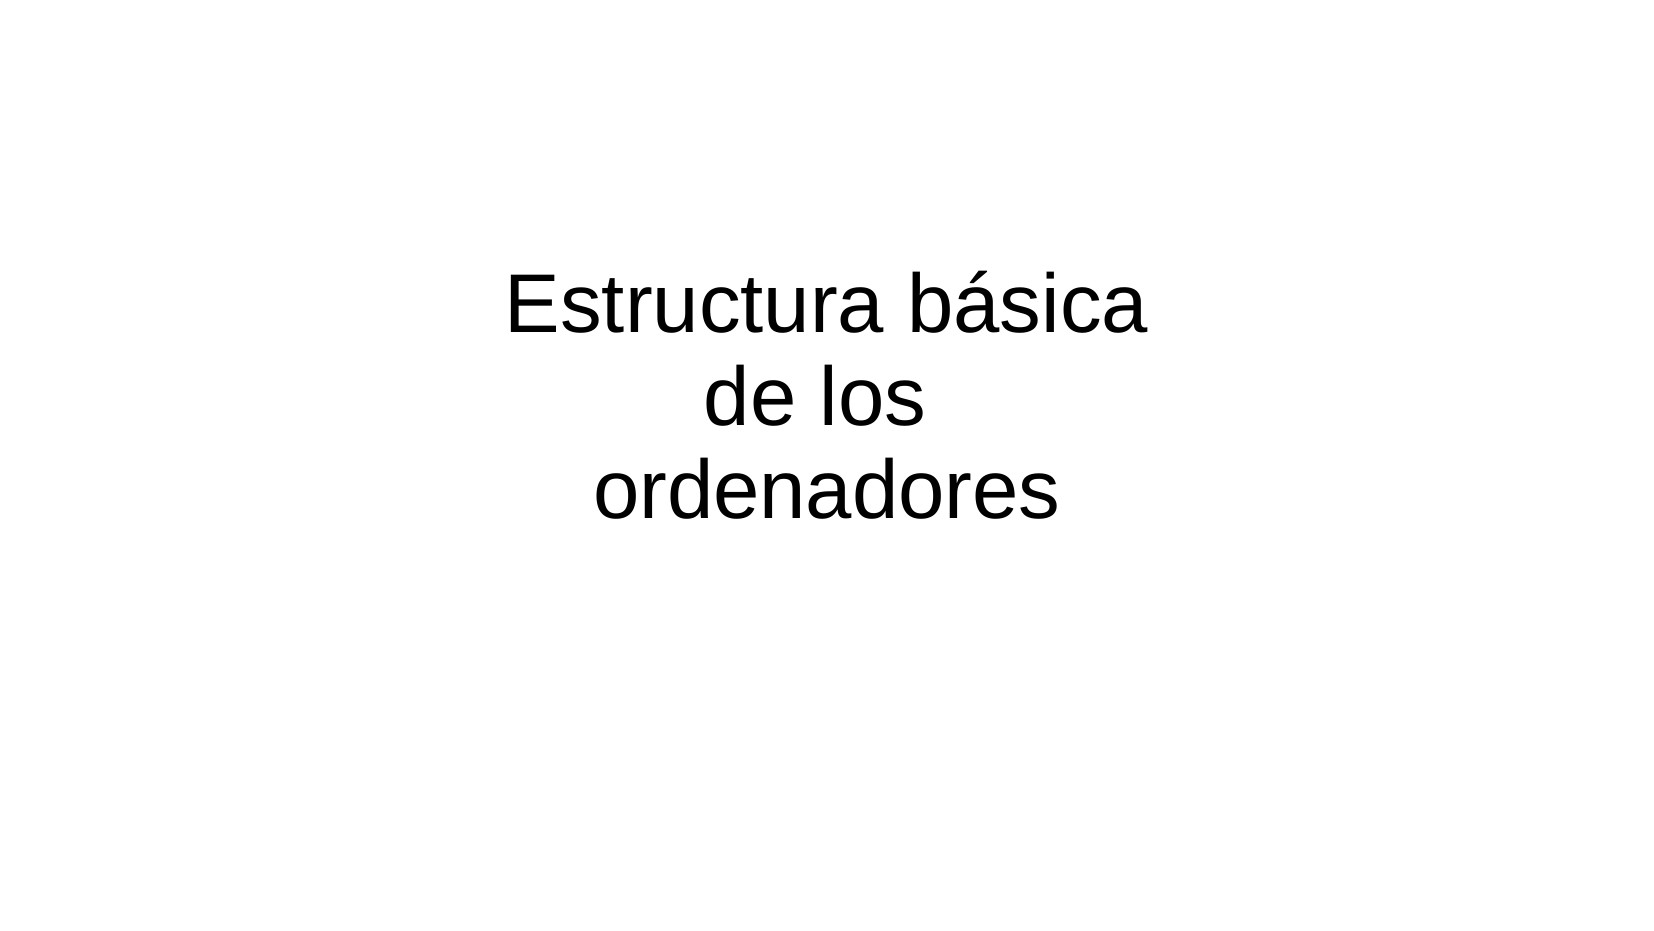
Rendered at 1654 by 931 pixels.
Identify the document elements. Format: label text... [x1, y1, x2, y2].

subtitle Estructura básica de los ordenadores [82, 37, 1571, 757]
